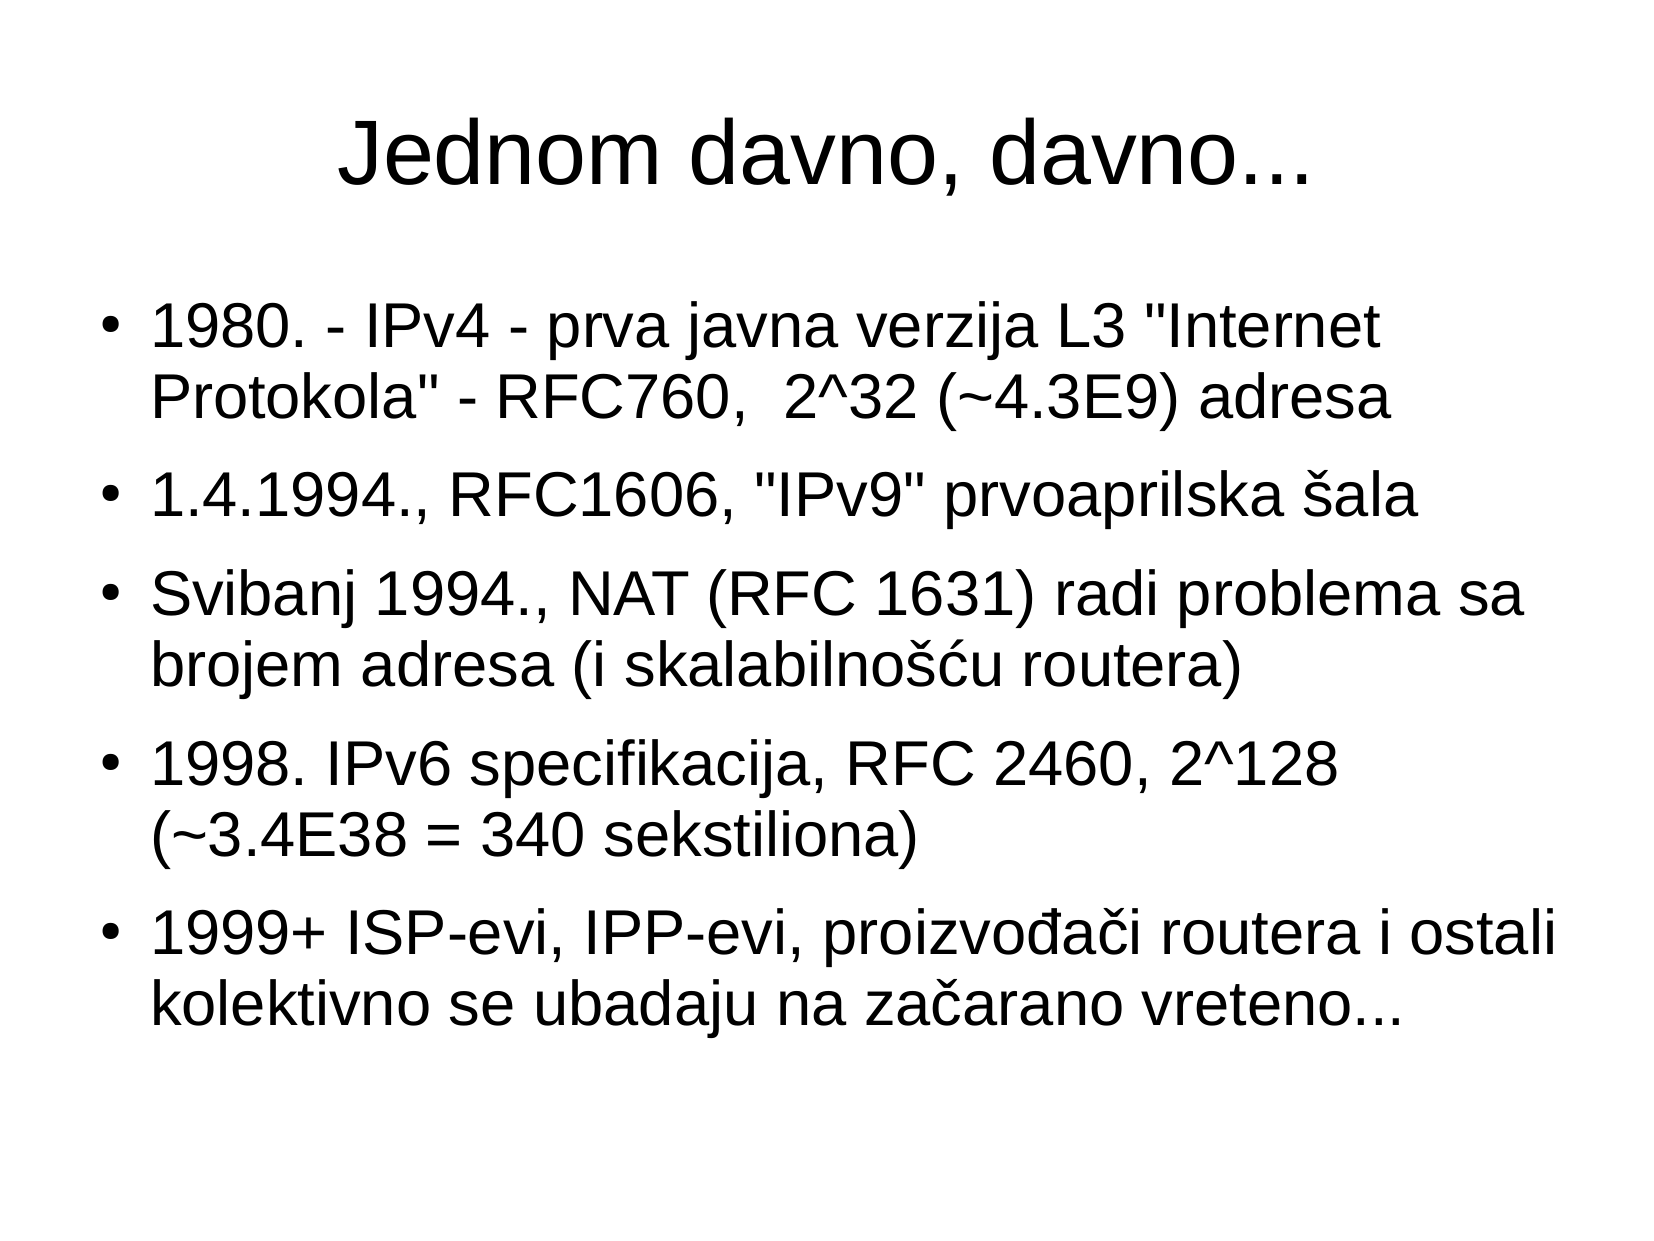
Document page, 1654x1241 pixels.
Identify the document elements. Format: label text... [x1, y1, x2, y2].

title Jednom davno, davno... [82, 56, 1571, 250]
list 1980. - IPv4 - prva javna verzija L3 "Internet Protokola" - RFC760, 2^32 (~4.3E9) adresa 1.4.1994., RFC1606, "IPv9" prvoaprilska šala Svibanj 1994., NAT (RFC 1631) radi problema sa brojem adresa (i skalabilnošću routera) 1998. IPv6 specifikacija, RFC 2460, 2^128 (~3.4E38 = 340 sekstiliona) 1999+ ISP-evi, IPP-evi, proizvođači routera i ostali kolektivno se ubadaju na začarano vreteno... [82, 290, 1571, 1109]
